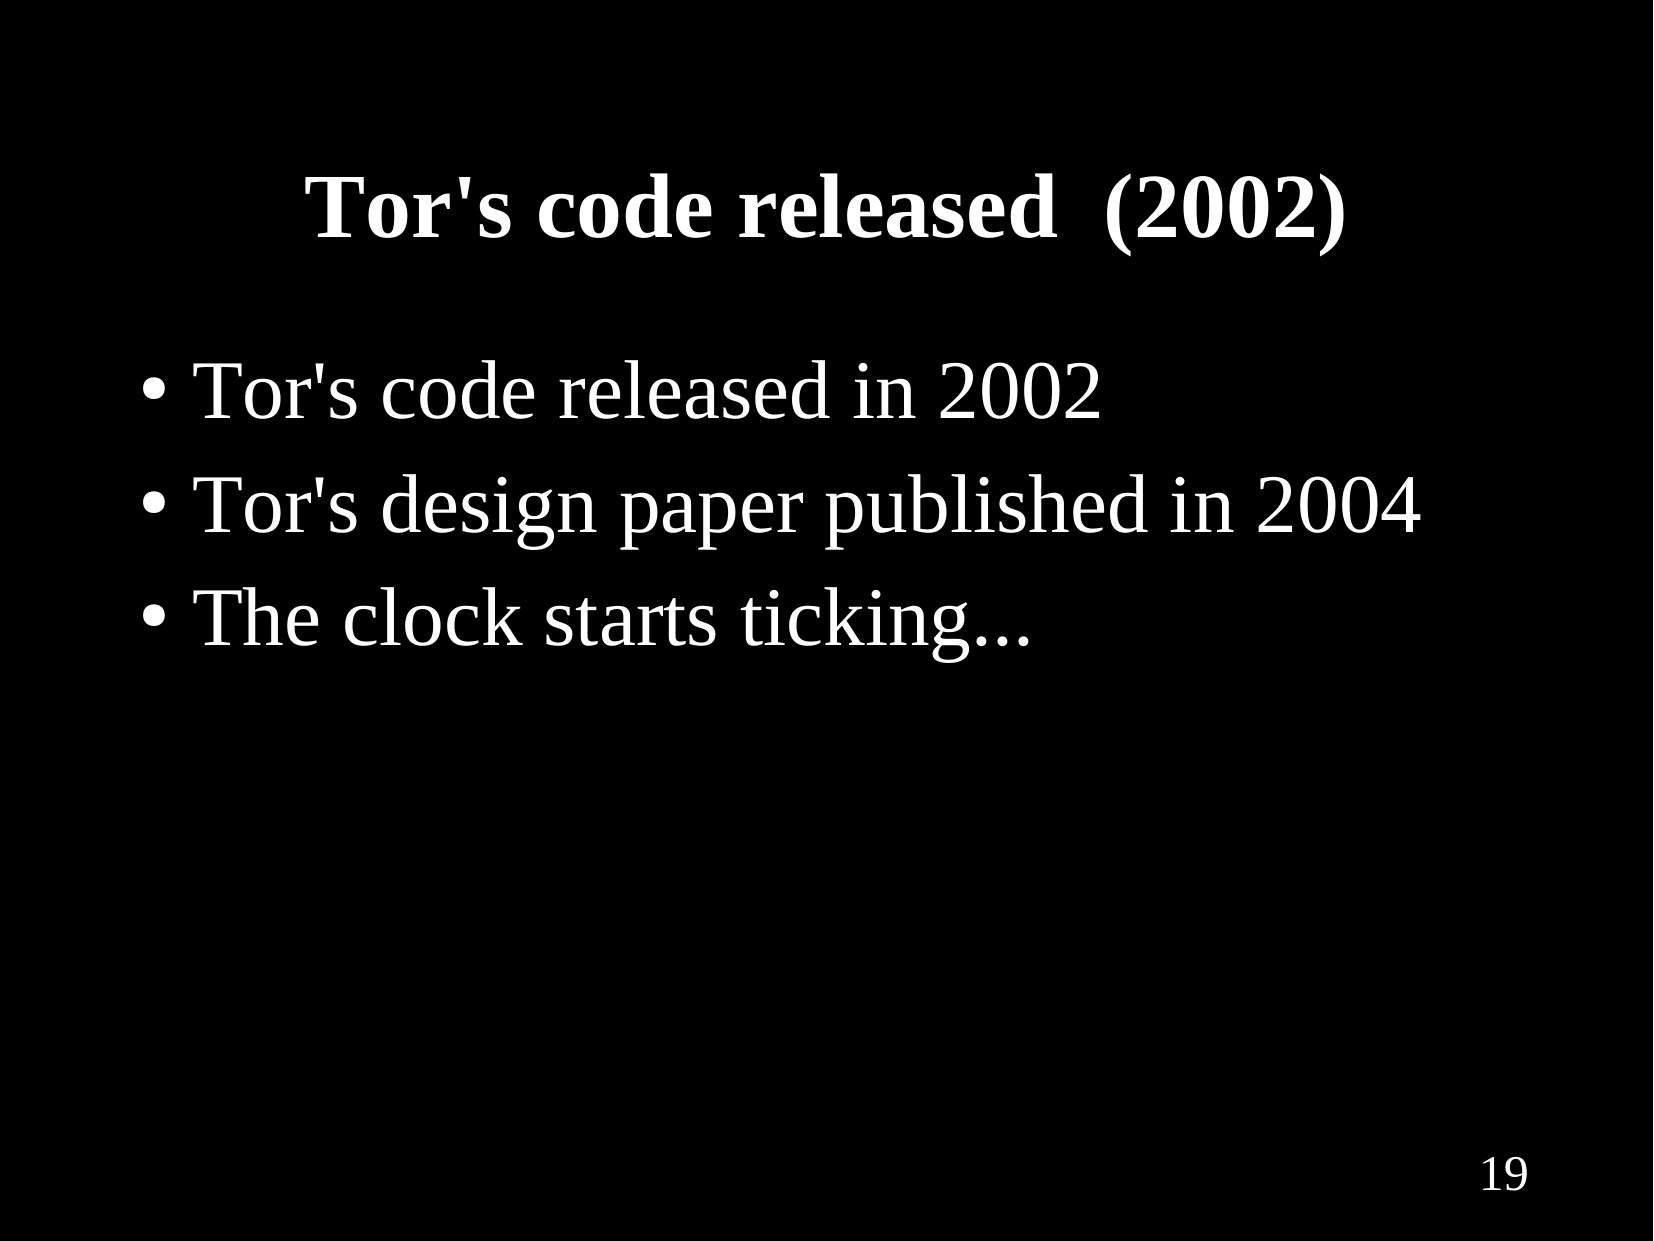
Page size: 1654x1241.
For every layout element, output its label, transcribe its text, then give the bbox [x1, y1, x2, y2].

list Tor's code released in 2002 Tor's design paper published in 2004 The clock starts ticking... [121, 344, 1534, 1127]
title Tor's code released (2002) [121, 102, 1534, 311]
